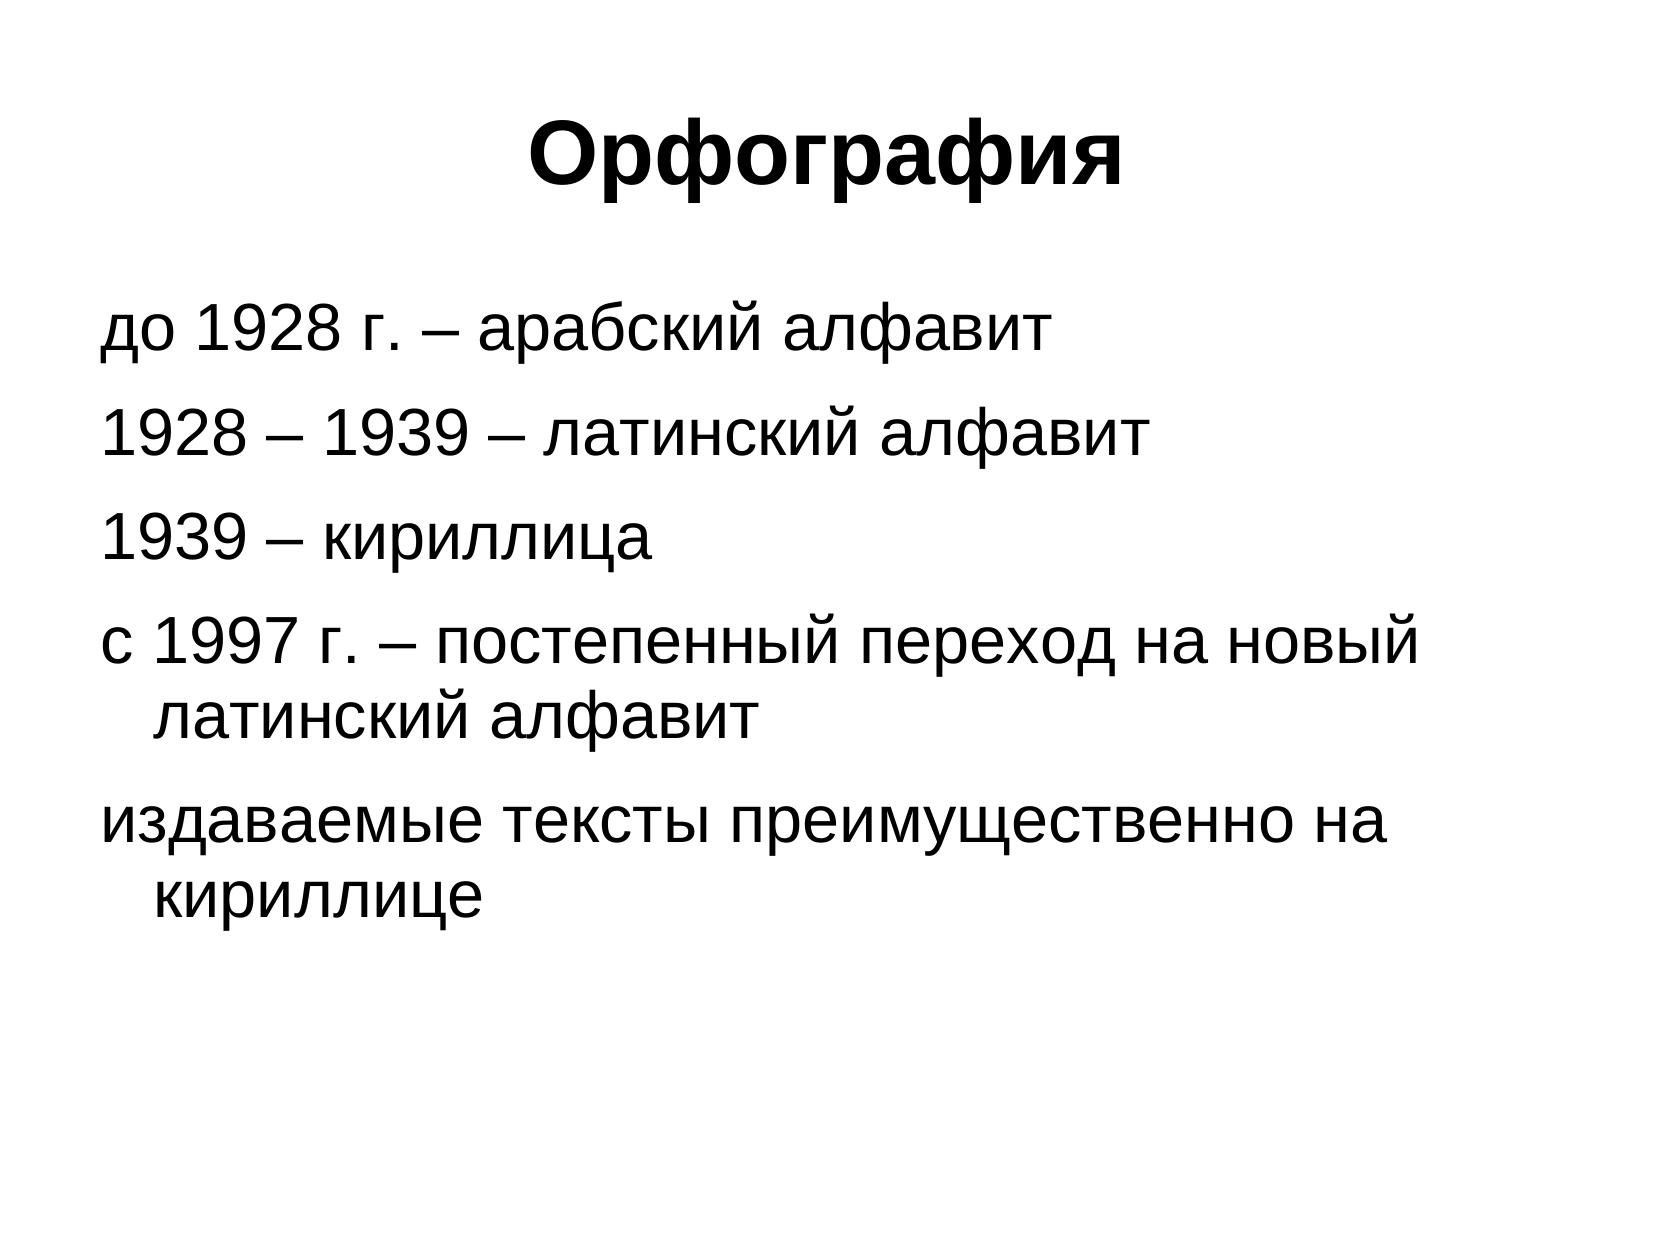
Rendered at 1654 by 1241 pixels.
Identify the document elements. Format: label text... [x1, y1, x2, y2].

list до 1928 г. – арабский алфавит 1928 – 1939 – латинский алфавит 1939 – кириллица с 1997 г. – постепенный переход на новый латинский алфавит издаваемые тексты преимущественно на кириллице [82, 290, 1571, 1109]
title Орфография [82, 49, 1571, 257]
